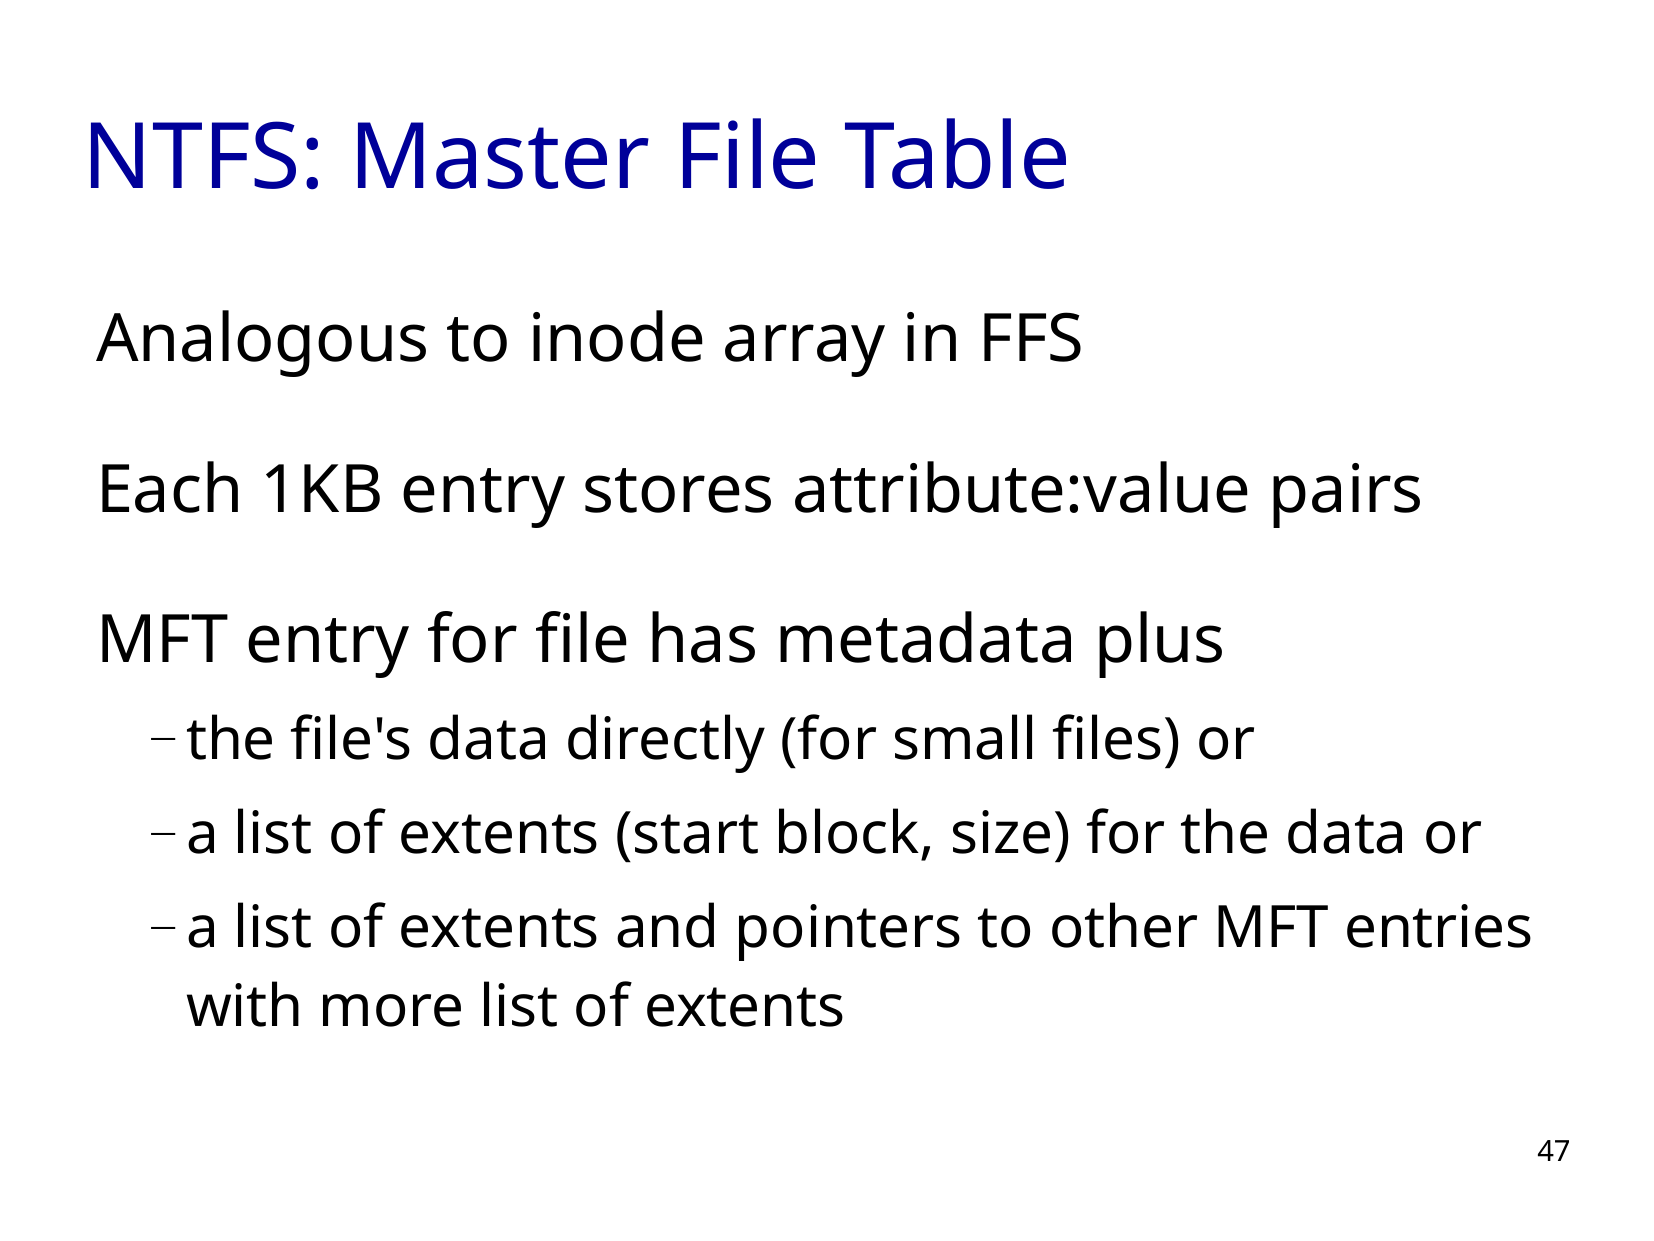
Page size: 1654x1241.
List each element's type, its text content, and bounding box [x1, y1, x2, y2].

title NTFS: Master File Table [82, 49, 1571, 257]
list Analogous to inode array in FFS Each 1KB entry stores attribute:value pairs MFT entry for file has metadata plus the file's data directly (for small files) or a list of extents (start block, size) for the data or a list of extents and pointers to other MFT entries with more list of extents [60, 290, 1571, 1096]
